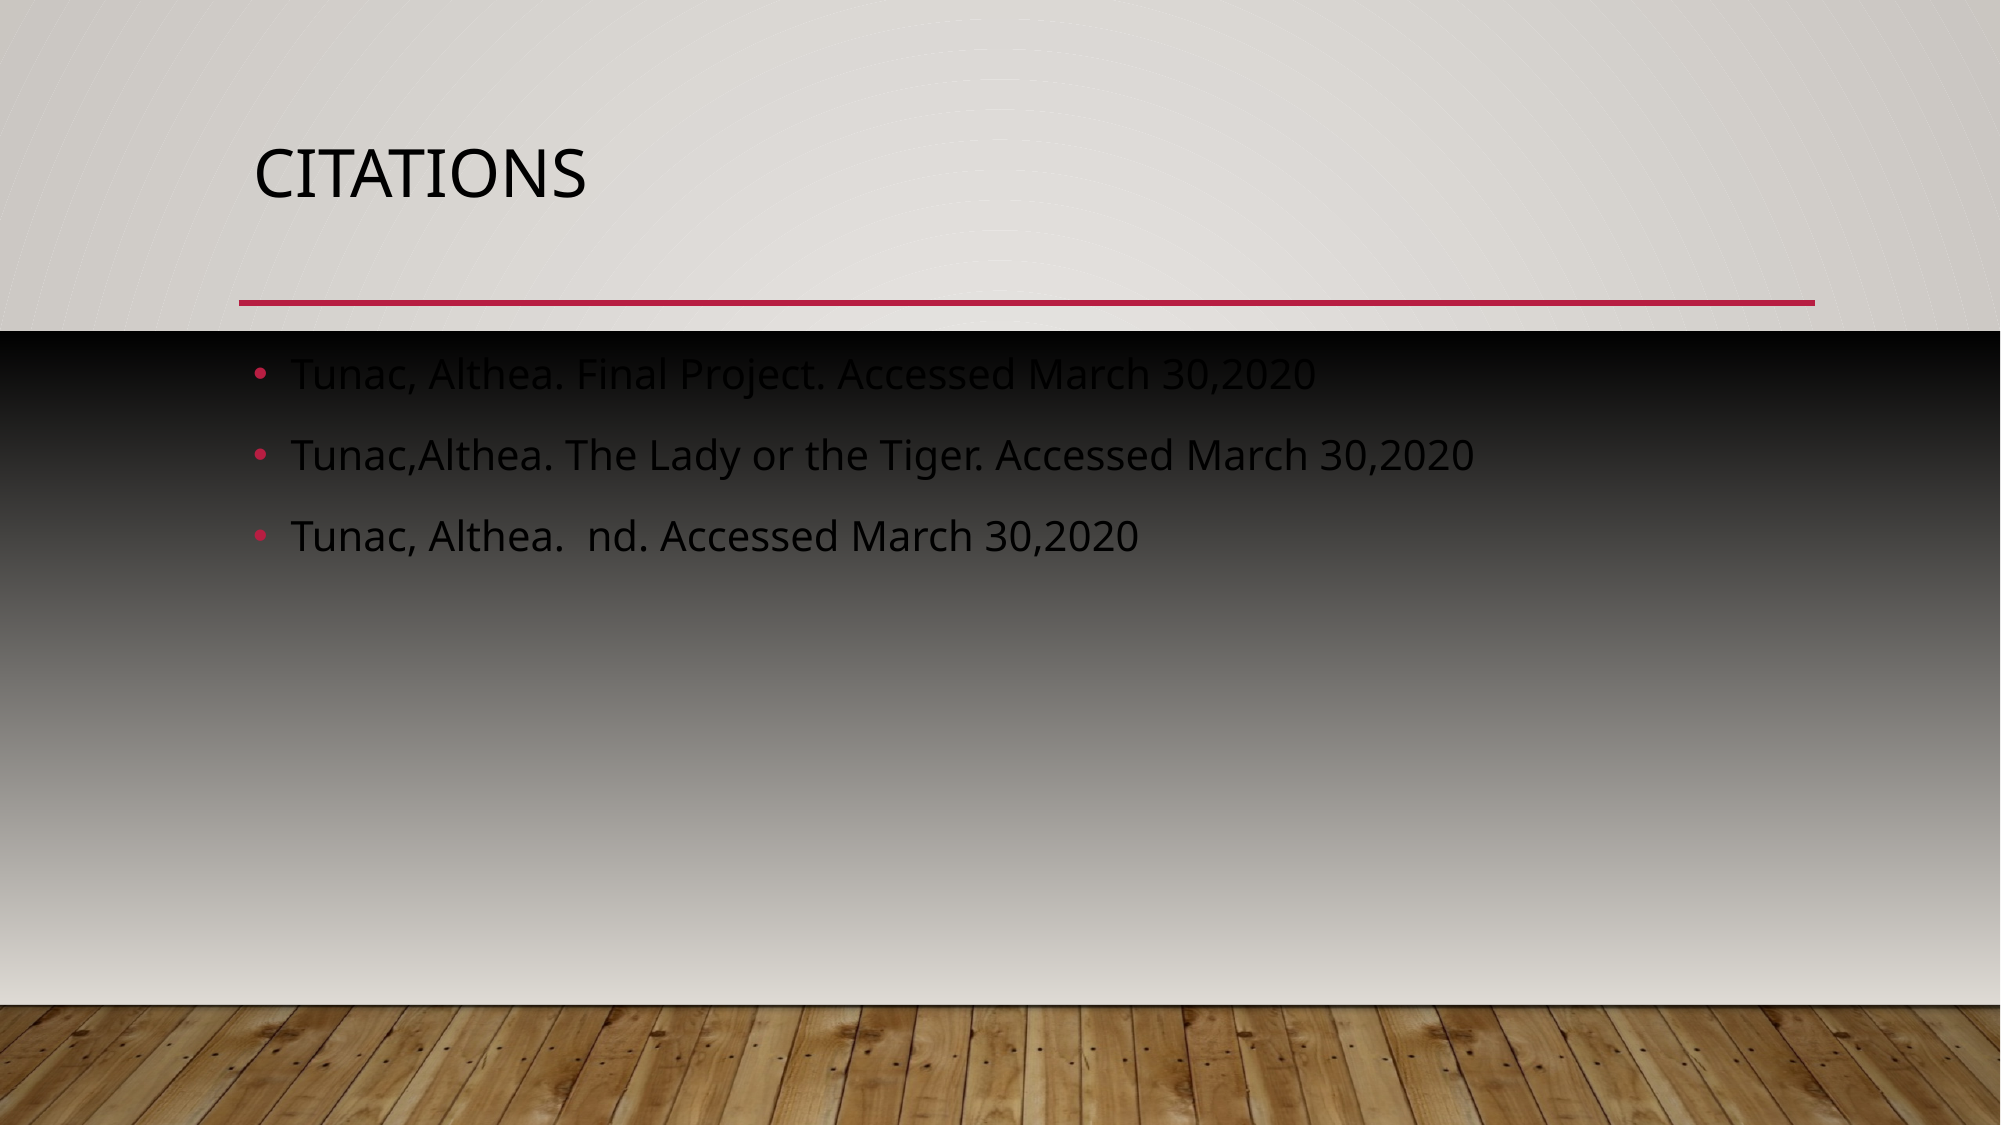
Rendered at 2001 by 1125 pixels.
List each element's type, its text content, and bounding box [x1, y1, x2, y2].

title Citations [238, 131, 1814, 305]
list Tunac, Althea. Final Project. Accessed March 30,2020 Tunac,Althea. The Lady or the Tiger. Accessed March 30,2020 Tunac, Althea. nd. Accessed March 30,2020 [238, 330, 1814, 897]
